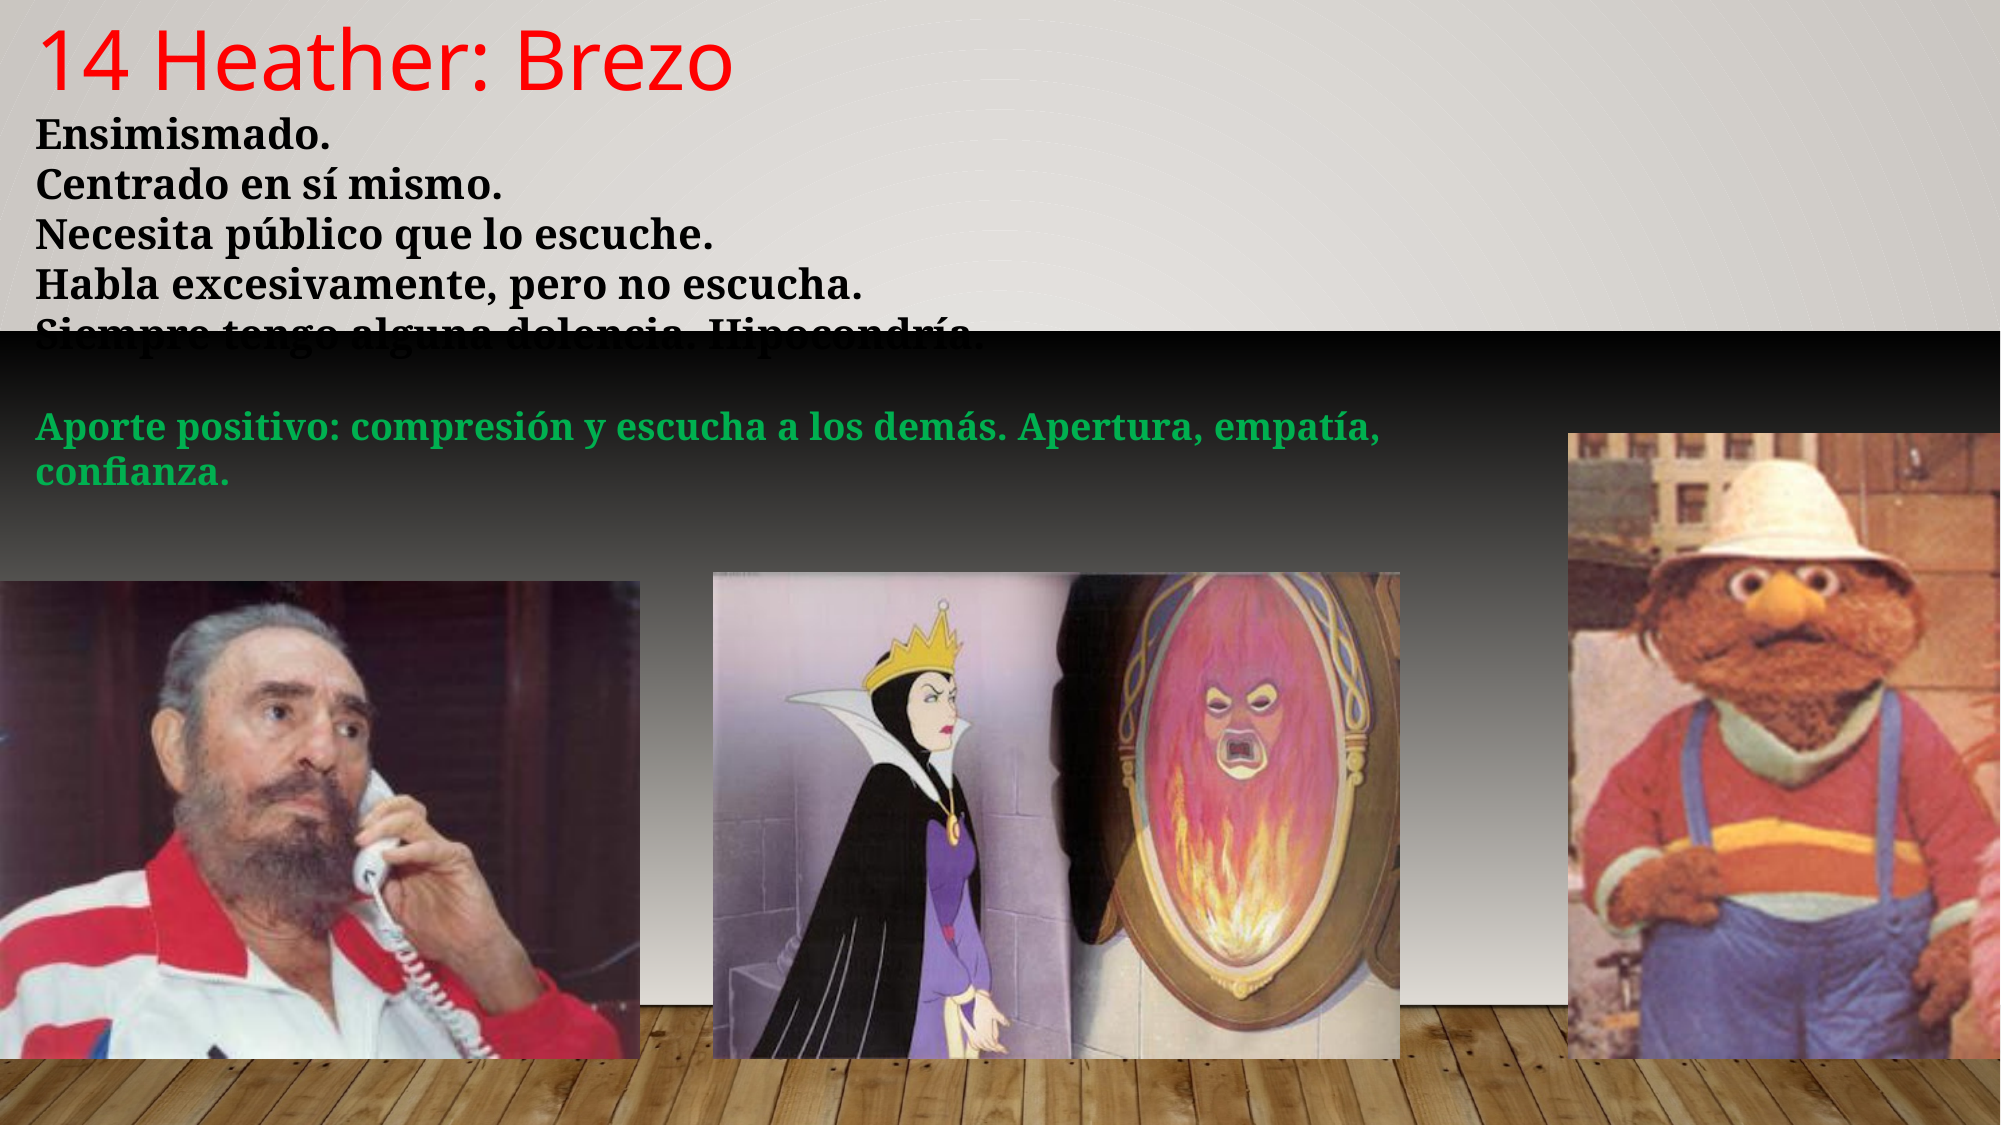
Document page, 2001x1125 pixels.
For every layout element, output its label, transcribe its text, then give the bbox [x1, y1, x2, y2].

text_box 14 Heather: Brezo Ensimismado. Centrado en sí mismo. Necesita público que lo escuche. Habla excesivamente, pero no escucha. Siempre tengo alguna dolencia. Hipocondría. Aporte positivo: compresión y escucha a los demás. Apertura, empatía, confianza. [20, 0, 1500, 545]
picture [1568, 433, 2000, 1059]
picture [713, 572, 1400, 1059]
picture [0, 581, 640, 1059]
